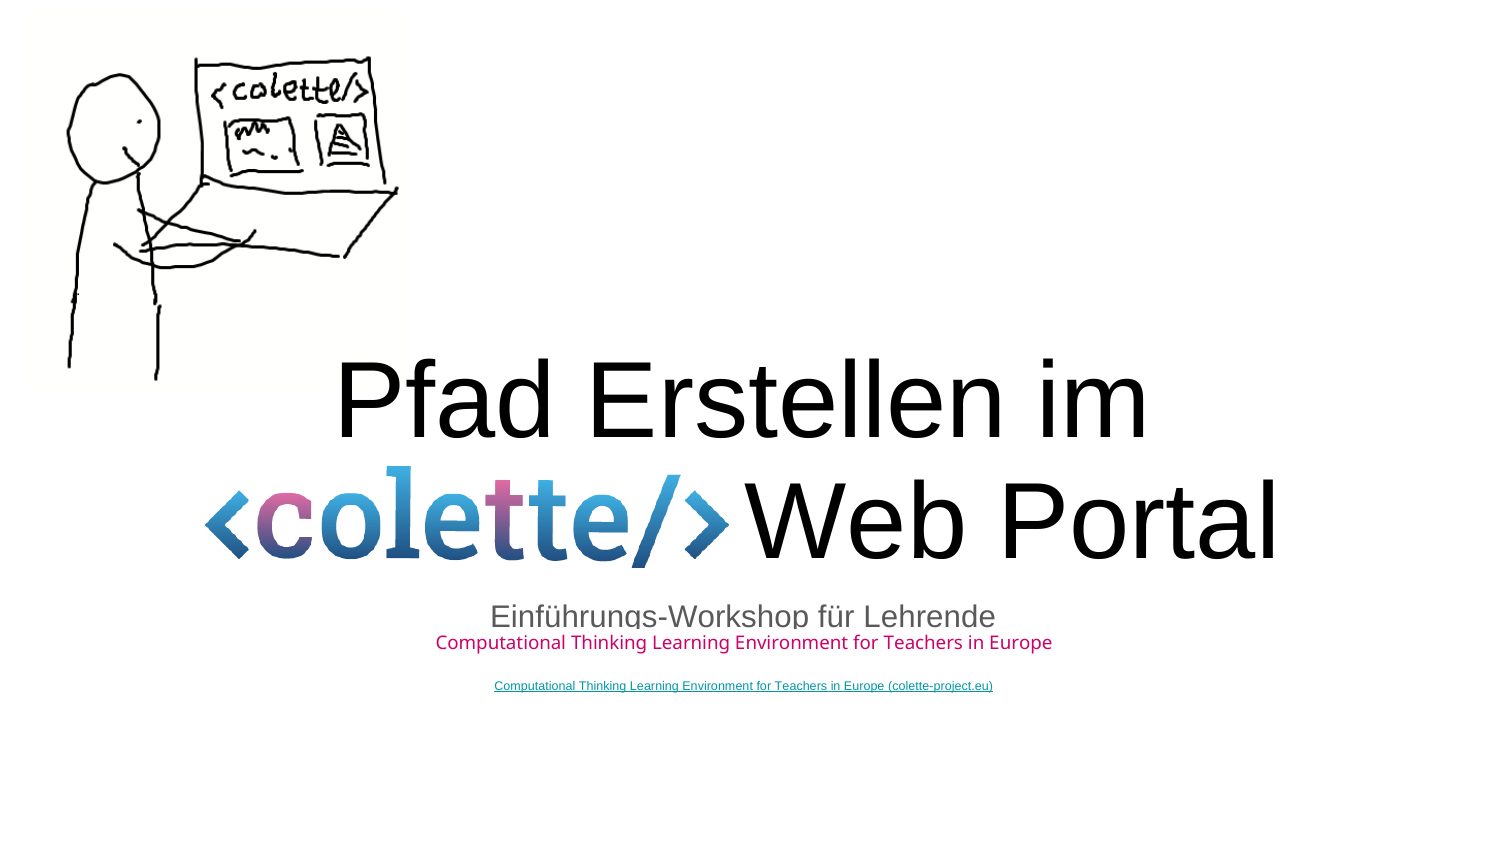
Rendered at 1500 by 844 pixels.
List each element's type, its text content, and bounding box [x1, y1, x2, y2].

title Pfad Erstellen im Web Portal [34, 228, 1451, 597]
picture [26, 10, 407, 390]
subtitle Einführungs-Workshop für Lehrende Computational Thinking Learning Environment for Teachers in Europe Computational Thinking Learning Environment for Teachers in Europe (colette-project.eu) [44, 590, 1443, 721]
picture [122, 402, 811, 631]
